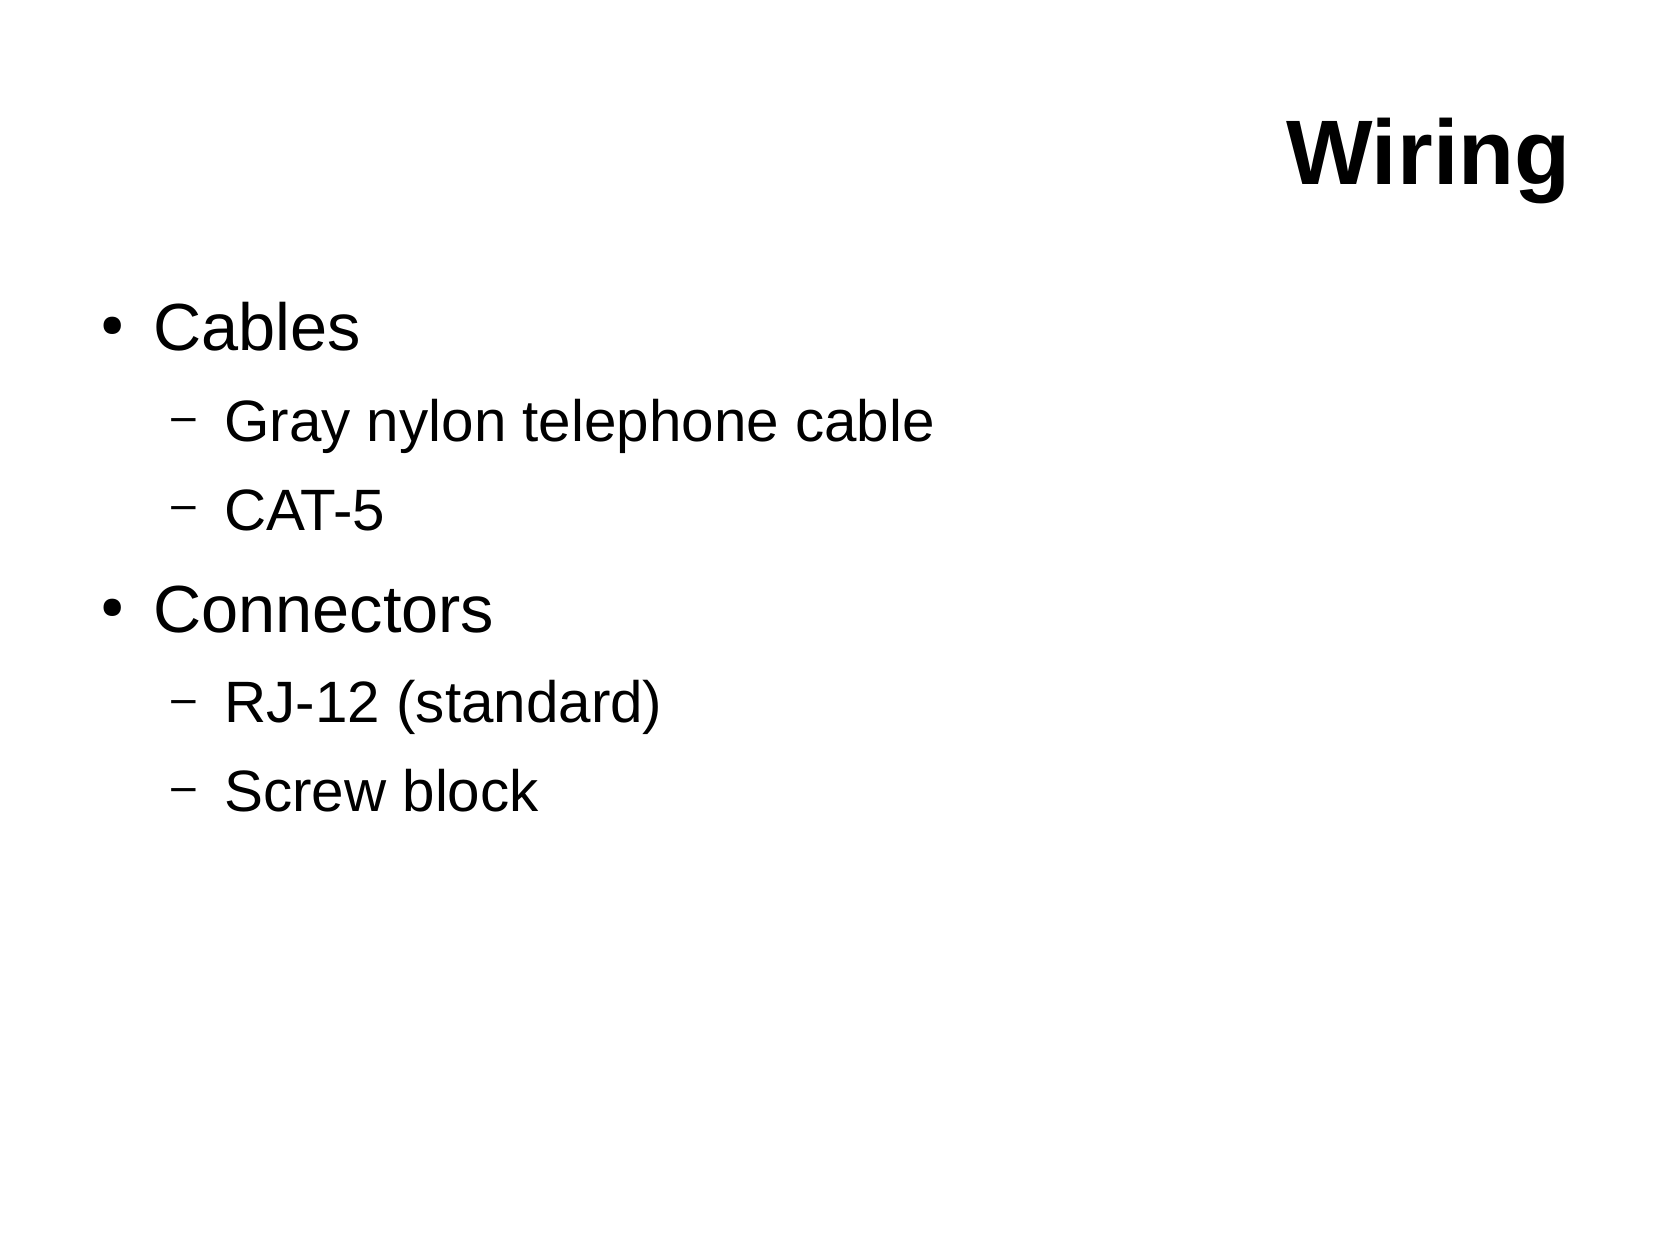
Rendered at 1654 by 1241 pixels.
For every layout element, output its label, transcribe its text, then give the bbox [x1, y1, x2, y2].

title Wiring [82, 49, 1571, 257]
list Cables Gray nylon telephone cable CAT-5 Connectors RJ-12 (standard) Screw block [82, 290, 1571, 1010]
